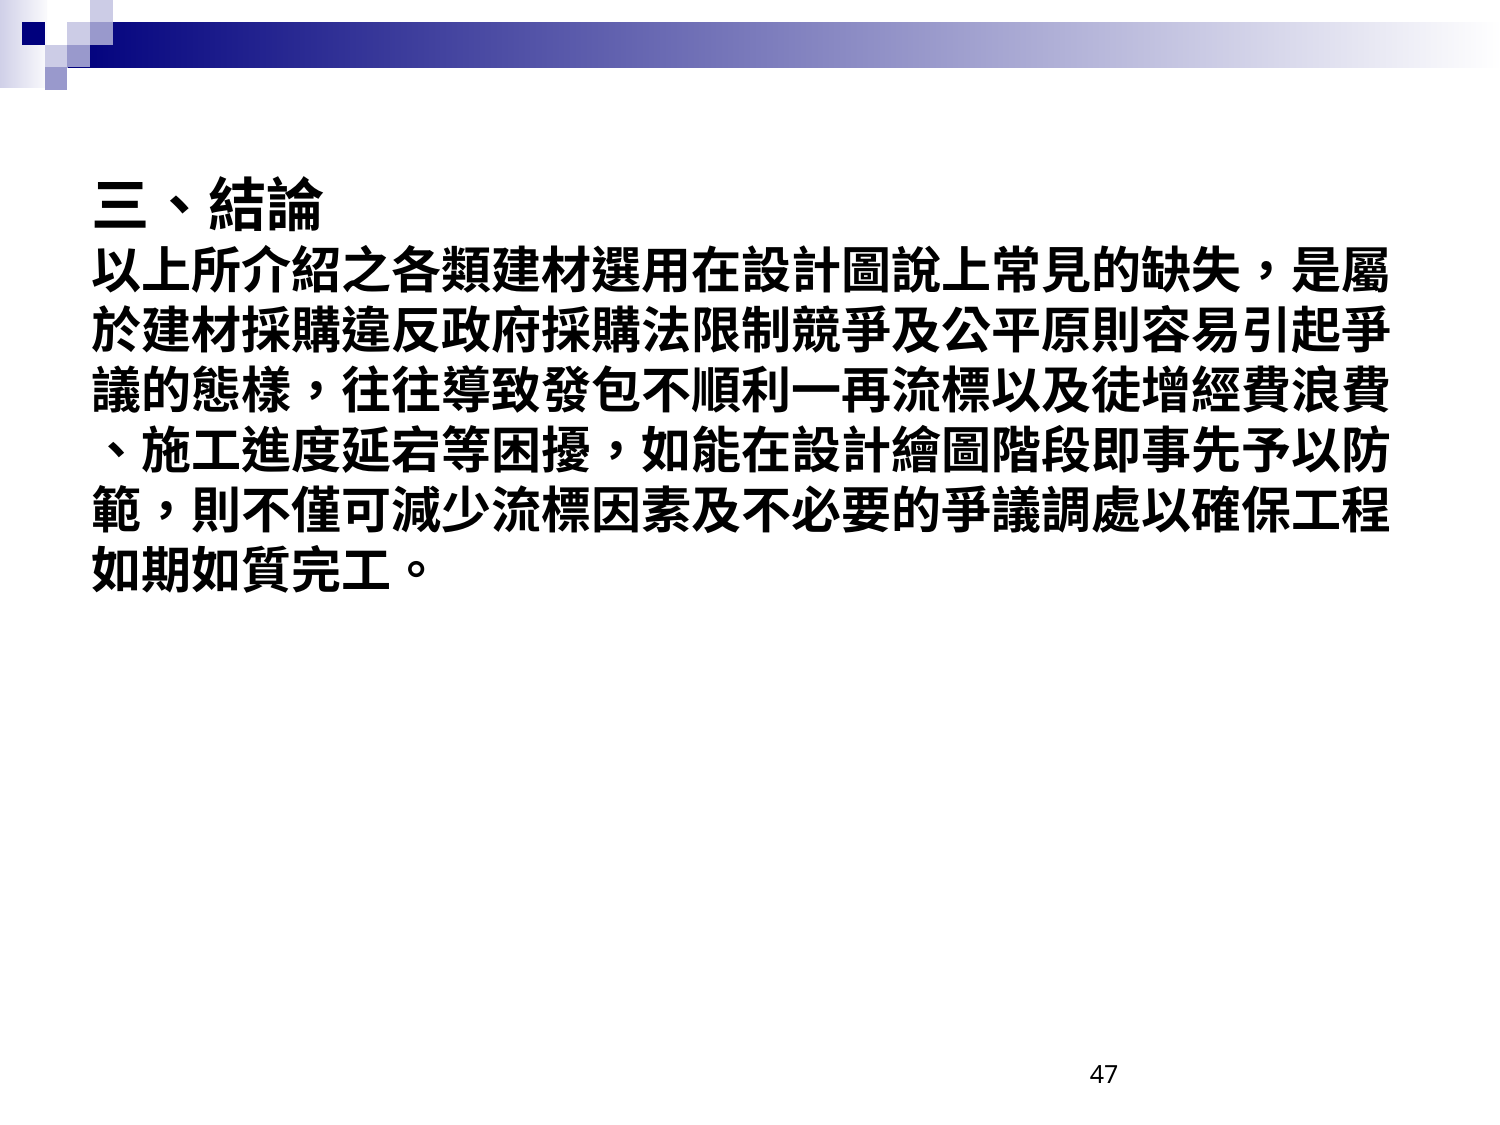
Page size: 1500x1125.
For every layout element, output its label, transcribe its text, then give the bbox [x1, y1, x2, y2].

text_box 三、結論 以上所介紹之各類建材選用在設計圖說上常見的缺失，是屬於建材採購違反政府採購法限制競爭及公平原則容易引起爭議的態樣，往往導致發包不順利一再流標以及徒增經費浪費 、施工進度延宕等困擾，如能在設計繪圖階段即事先予以防範，則不僅可減少流標因素及不必要的爭議調處以確保工程如期如質完工。 [77, 161, 1423, 606]
text_box [1074, 1025, 1426, 1101]
